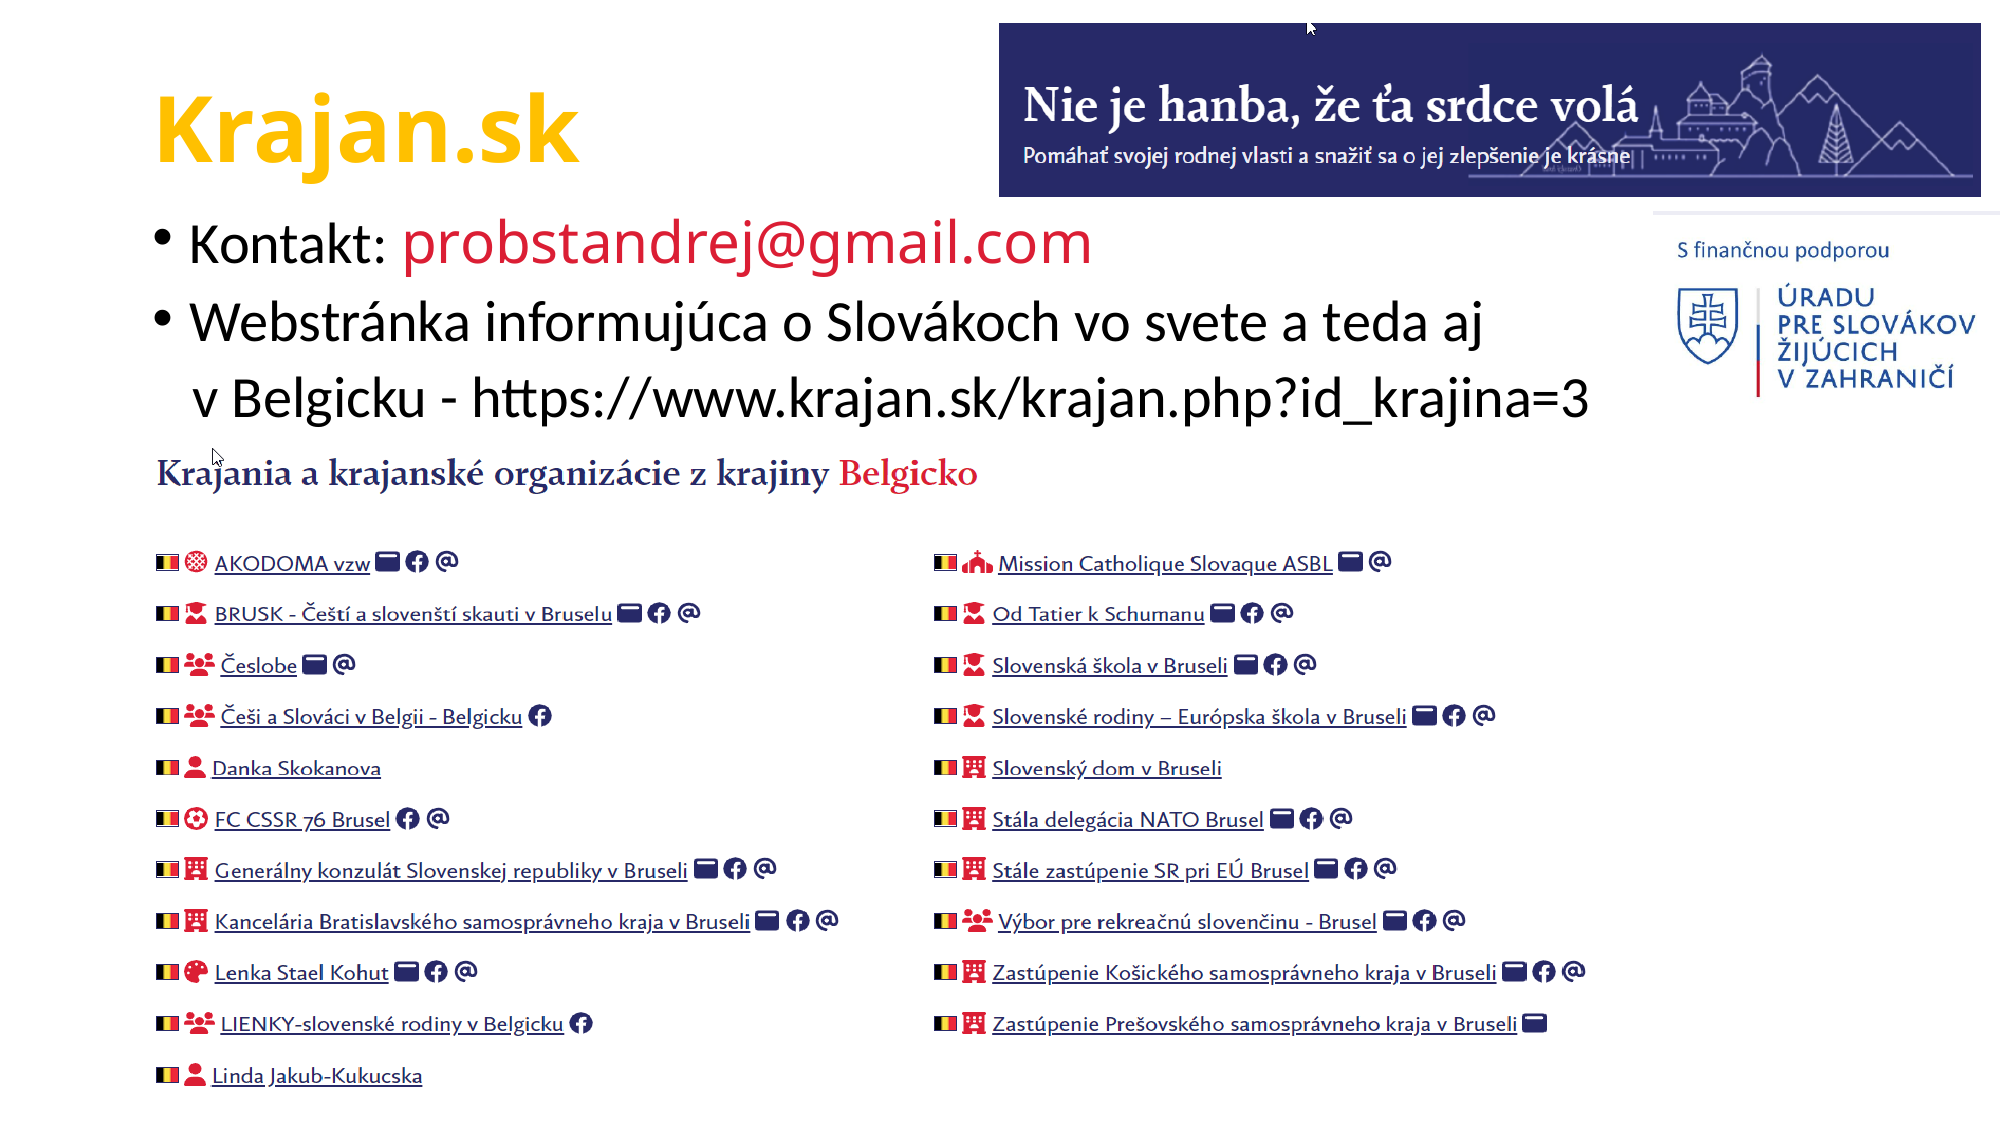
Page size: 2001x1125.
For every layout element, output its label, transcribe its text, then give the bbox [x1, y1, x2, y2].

title Krajan.sk [137, 23, 1863, 204]
picture [1653, 211, 2000, 405]
list Kontakt: probstandrej@gmail.com Webstránka informujúca o Slovákoch vo svete a teda aj v Belgicku - https://www.krajan.sk/krajan.php?id_krajina=3 [137, 204, 1944, 1125]
picture [137, 448, 1601, 1102]
picture [999, 23, 1981, 197]
